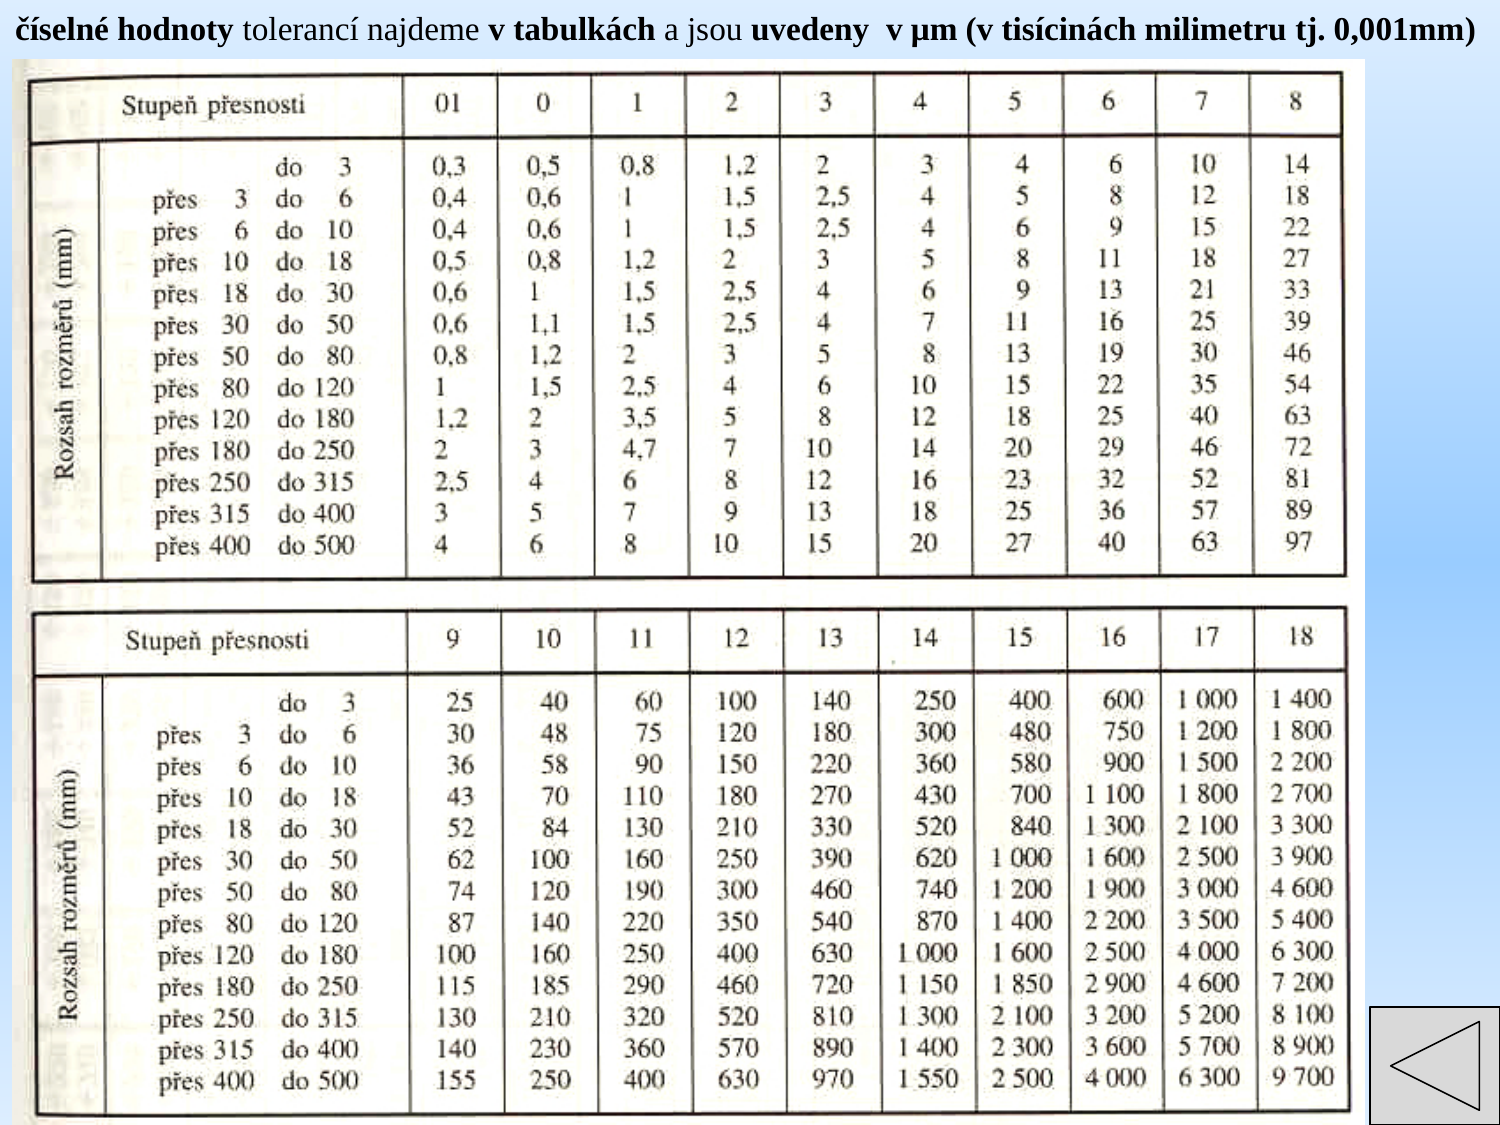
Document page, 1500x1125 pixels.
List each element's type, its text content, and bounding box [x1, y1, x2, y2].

picture [12, 59, 1365, 1125]
text_box [1370, 1006, 1500, 1125]
text_box číselné hodnoty tolerancí najdeme v tabulkách a jsou uvedeny v μm (v tisícinách milimetru tj. 0,001mm) [0, 0, 1500, 55]
